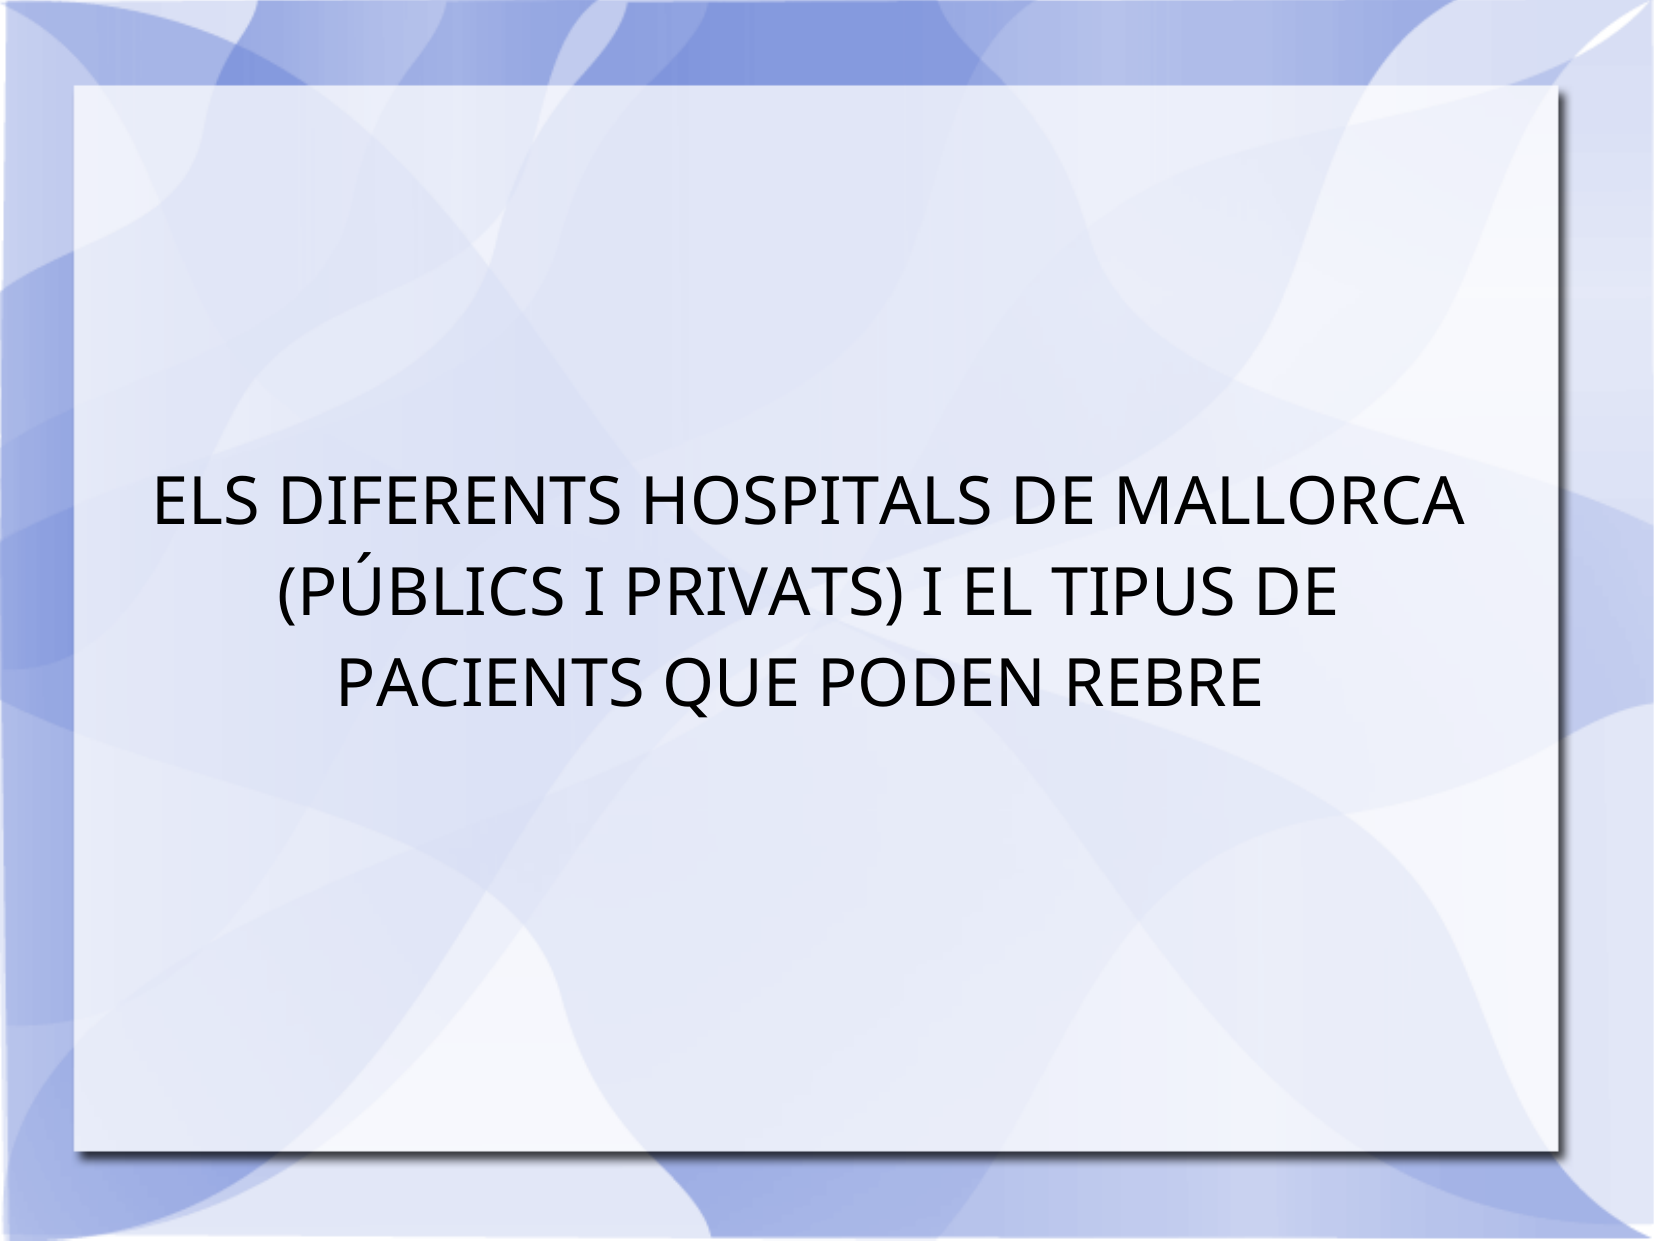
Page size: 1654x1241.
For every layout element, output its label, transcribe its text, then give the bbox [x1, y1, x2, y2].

subtitle ELS DIFERENTS HOSPITALS DE MALLORCA (PÚBLICS I PRIVATS) I EL TIPUS DE PACIENTS QUE PODEN REBRE [129, 271, 1489, 907]
picture [0, 0, 1654, 1241]
